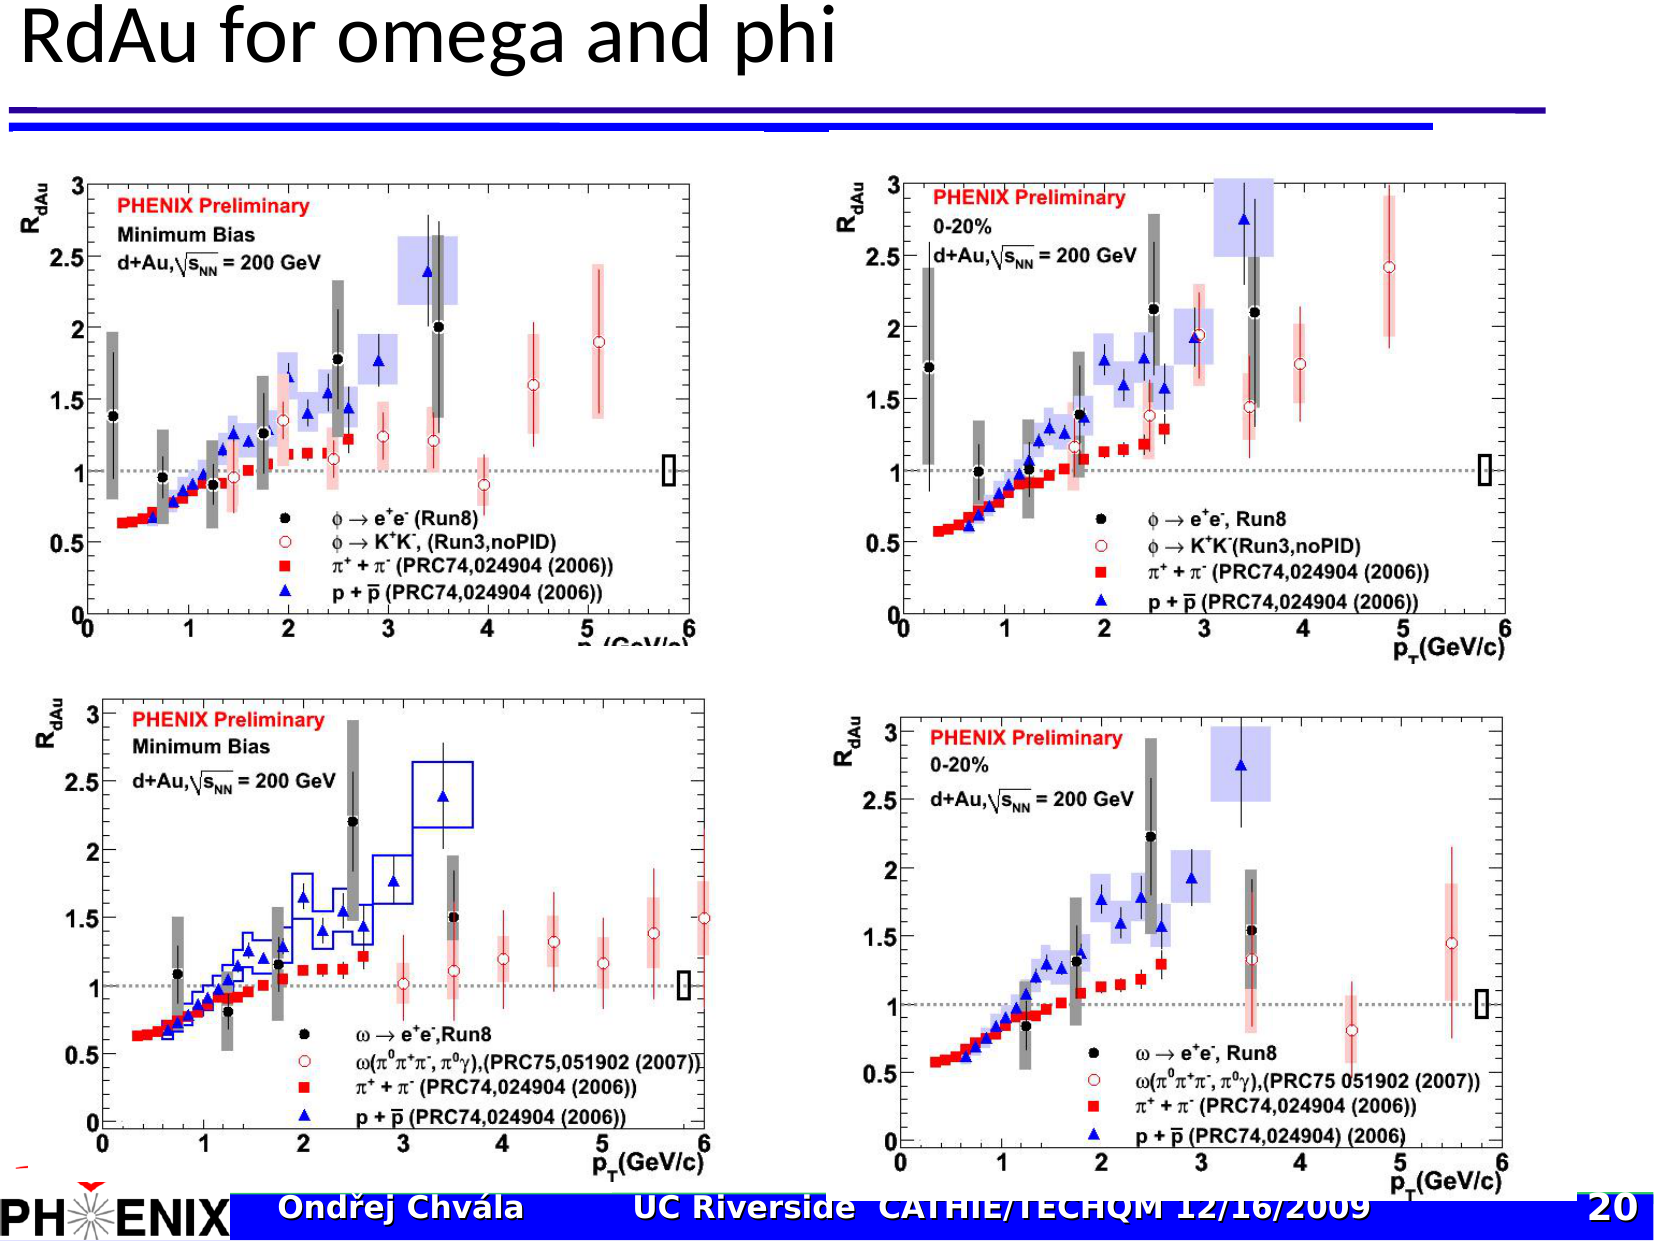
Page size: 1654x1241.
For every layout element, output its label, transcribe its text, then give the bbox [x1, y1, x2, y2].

title RdAu for omega and phi [19, 0, 1635, 97]
picture [0, 0, 1654, 1240]
